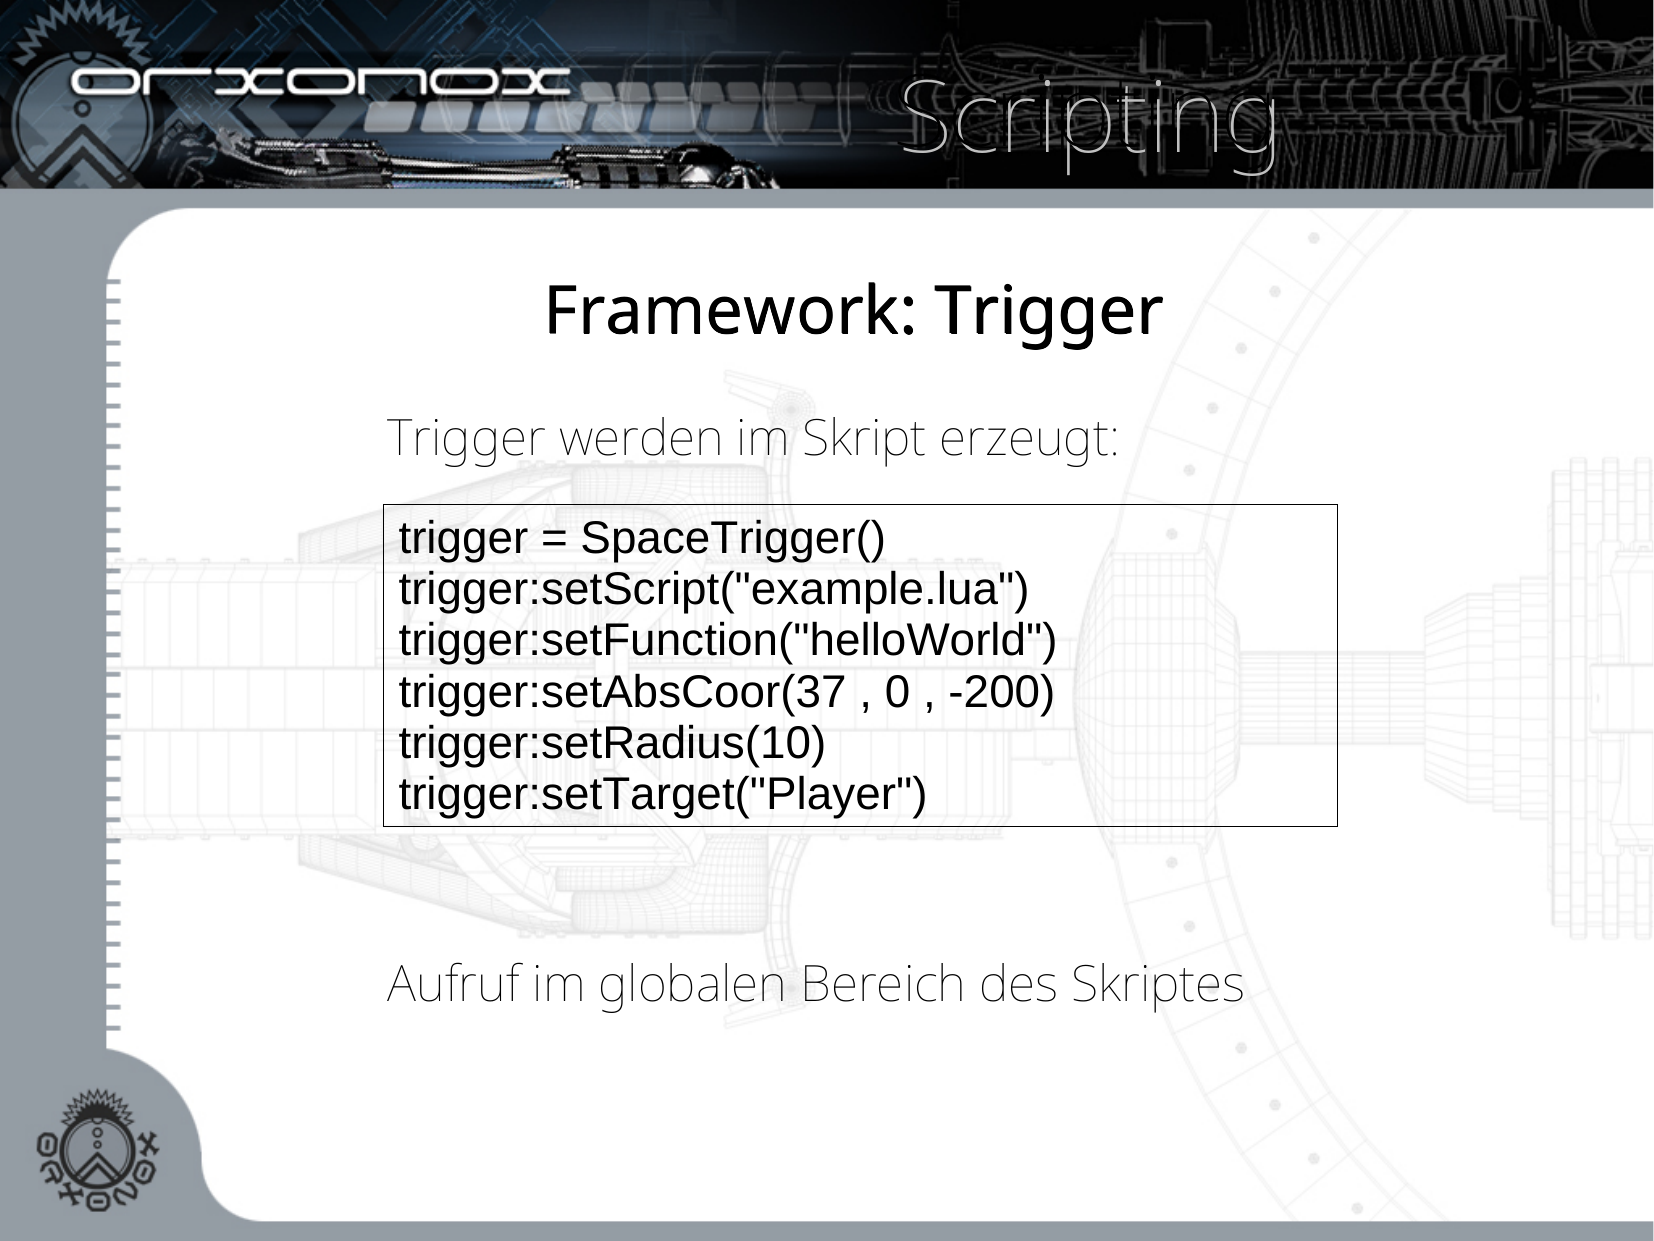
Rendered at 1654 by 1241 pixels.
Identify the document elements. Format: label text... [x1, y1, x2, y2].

text_box Trigger werden im Skript erzeugt: Aufruf im globalen Bereich des Skriptes [337, 394, 1613, 1109]
text_box trigger = SpaceTrigger() trigger:setScript("example.lua") trigger:setFunction("helloWorld") trigger:setAbsCoor(37 , 0 , -200) trigger:setRadius(10) trigger:setTarget("Player") [383, 504, 1338, 827]
text_box Scripting [842, 32, 1349, 164]
picture [0, 0, 1654, 1241]
text_box Framework: Trigger [187, 262, 1538, 341]
